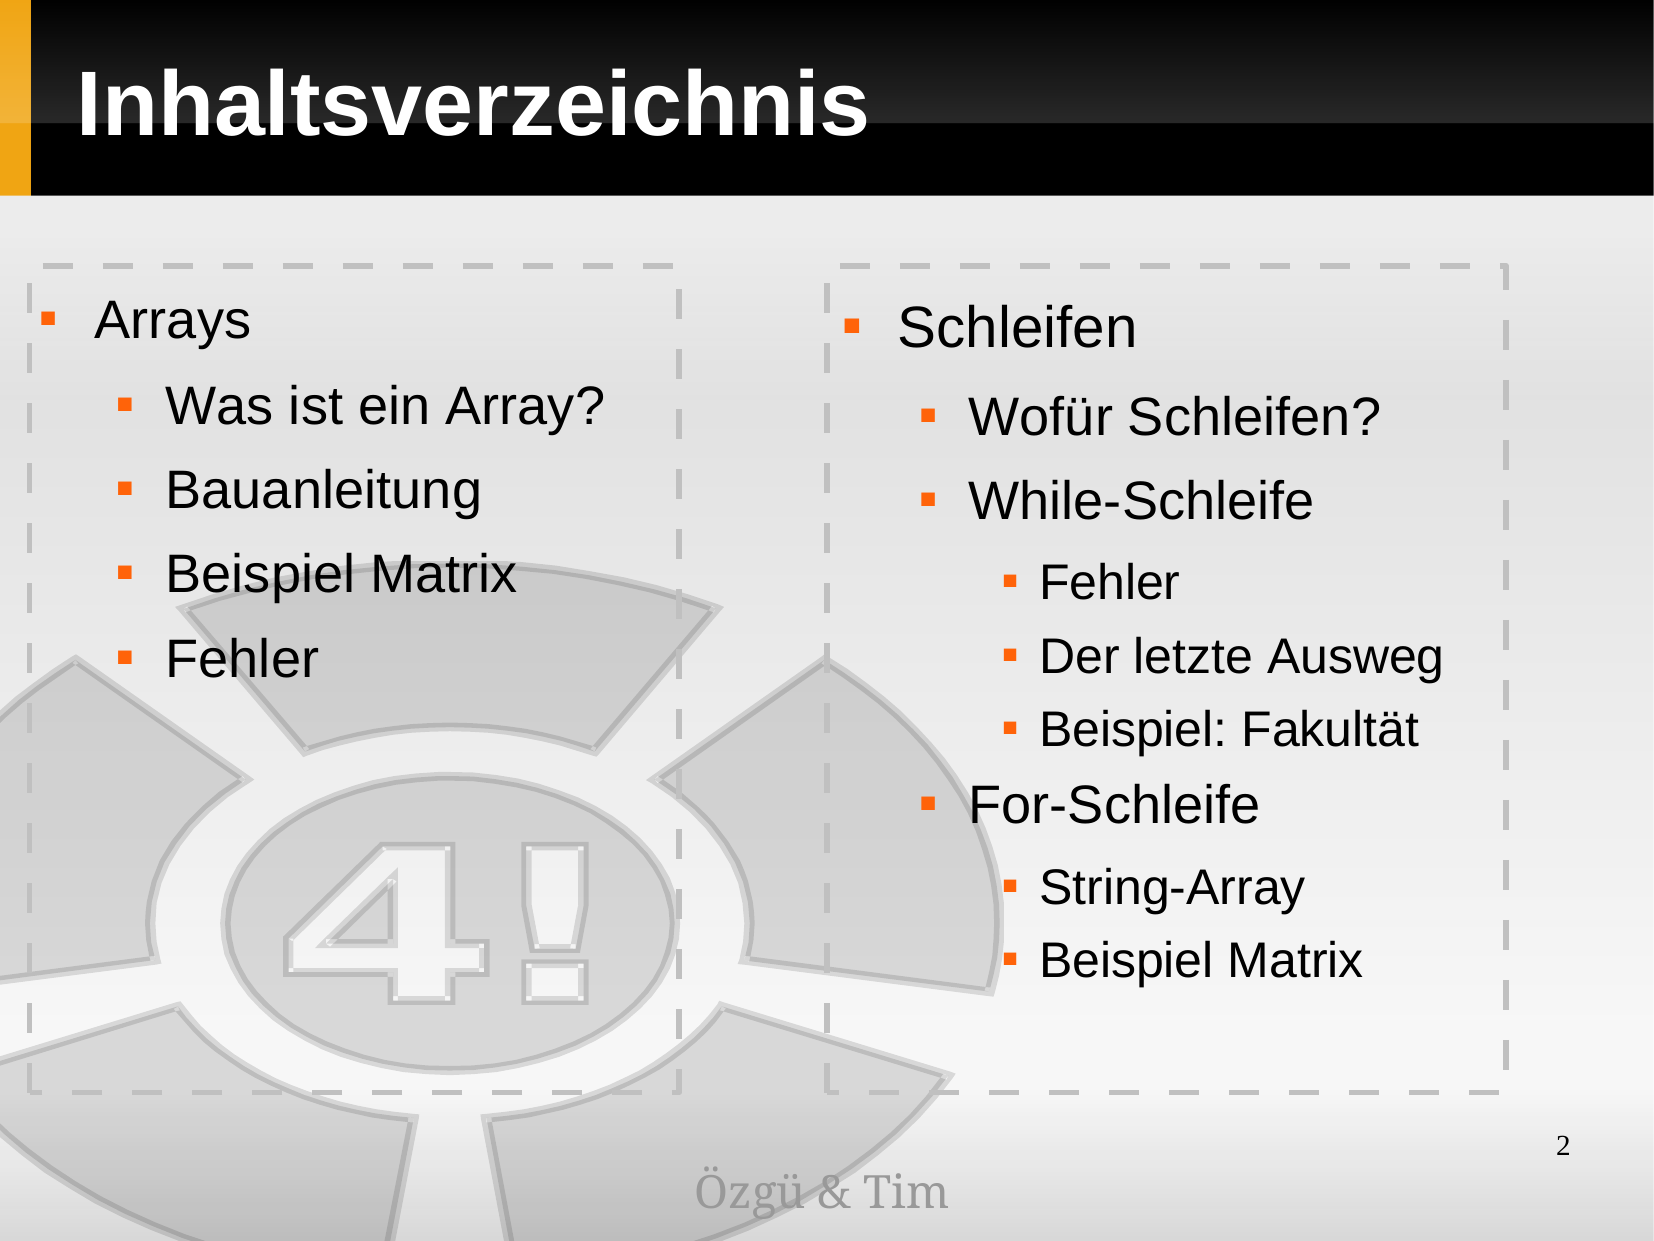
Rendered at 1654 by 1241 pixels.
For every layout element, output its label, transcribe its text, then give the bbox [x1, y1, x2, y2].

list Schleifen Wofür Schleifen? While-Schleife Fehler Der letzte Ausweg Beispiel: Fakultät For-Schleife String-Array Beispiel Matrix [826, 295, 1654, 1099]
title Inhaltsverzeichnis [76, 0, 1565, 208]
picture [0, 0, 1654, 1241]
text_box Özgü & Tim [690, 1151, 955, 1222]
list Arrays Was ist ein Array? Bauanleitung Beispiel Matrix Fehler [23, 289, 750, 1108]
